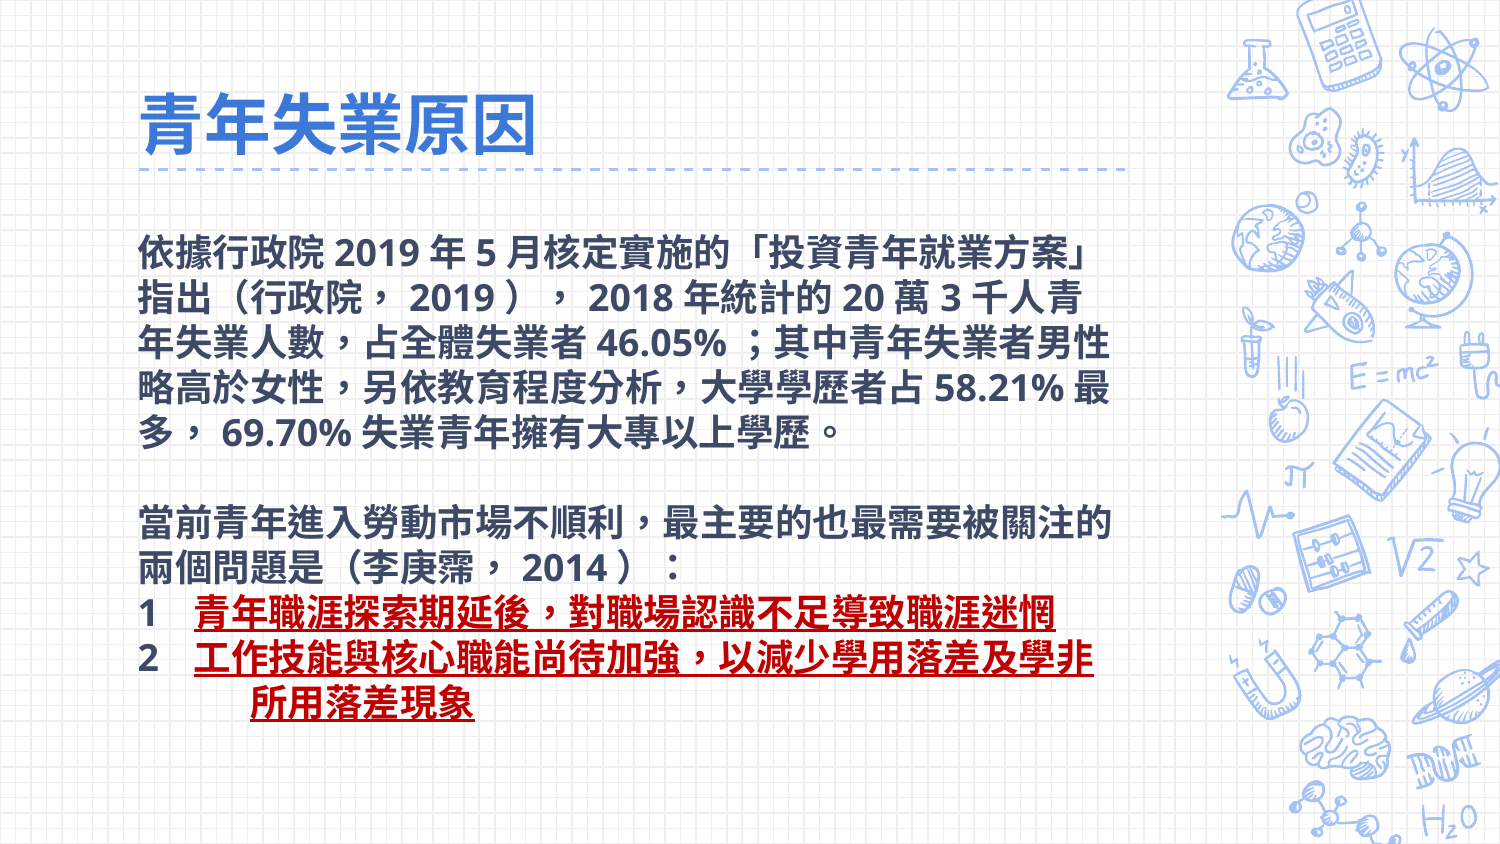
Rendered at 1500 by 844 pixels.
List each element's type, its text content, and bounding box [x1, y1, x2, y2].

title 青年失業原因 [122, 36, 1131, 178]
list 依據行政院2019年5月核定實施的「投資青年就業方案」指出（行政院，2019），2018年統計的20萬3千人青年失業人數，占全體失業者46.05%；其中青年失業者男性略高於女性，另依教育程度分析，大學學歷者占58.21%最多，69.70%失業青年擁有大專以上學歷。 當前青年進入勞動市場不順利，最主要的也最需要被關注的兩個問題是（李庚霈，2014）： 青年職涯探索期延後，對職場認識不足導致職涯迷惘 工作技能與核心職能尚待加強，以減少學用落差及學非所用落差現象 [122, 213, 1131, 807]
